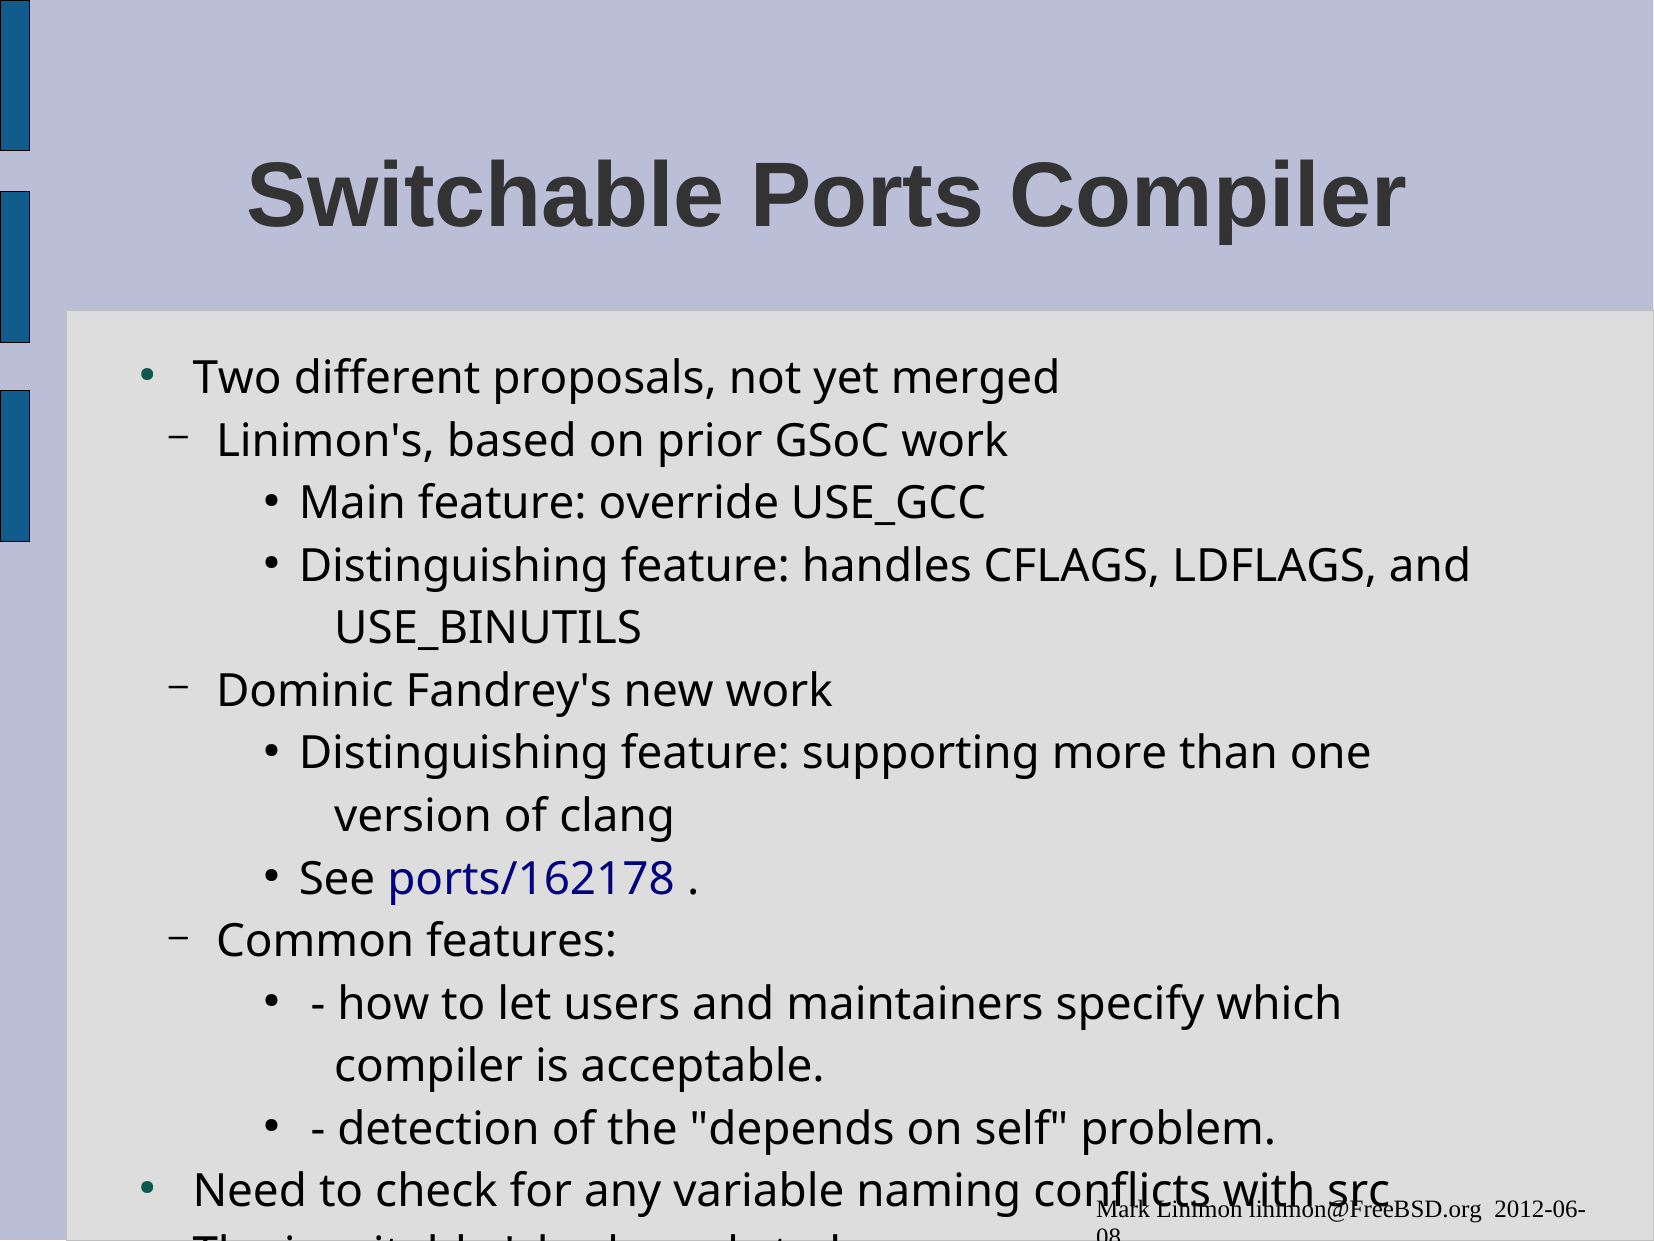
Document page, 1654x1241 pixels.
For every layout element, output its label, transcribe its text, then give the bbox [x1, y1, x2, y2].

title Switchable Ports Compiler [121, 91, 1534, 299]
list Two different proposals, not yet merged Linimon's, based on prior GSoC work Main feature: override USE_GCC Distinguishing feature: handles CFLAGS, LDFLAGS, and USE_BINUTILS Dominic Fandrey's new work Distinguishing feature: supporting more than one version of clang See ports/162178 . Common features: - how to let users and maintainers specify which compiler is acceptable. - detection of the "depends on self" problem. Need to check for any variable naming conflicts with src The inevitable 'shed needs to happen [121, 344, 1534, 1164]
text_box Mark Linimon linimon@FreeBSD.org 2012-06-08 [1096, 1195, 1611, 1224]
